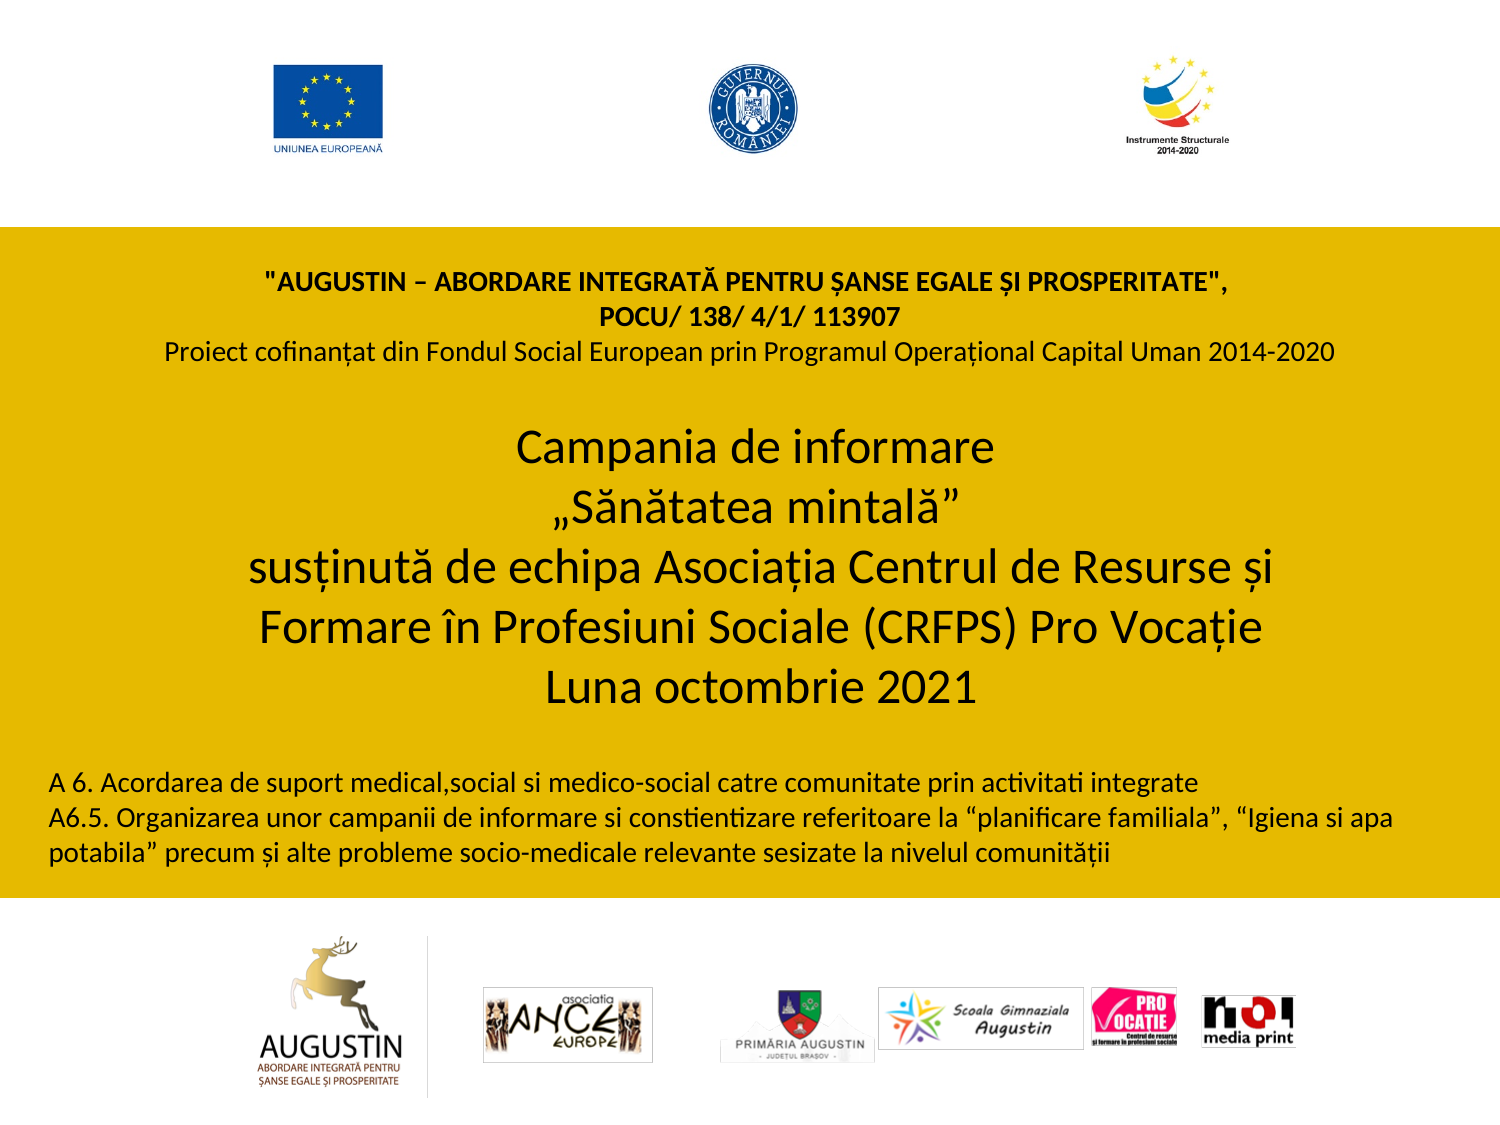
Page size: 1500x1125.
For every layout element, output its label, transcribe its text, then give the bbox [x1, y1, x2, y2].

picture [233, 936, 1296, 1098]
text_box Campania de informare „Sănătatea mintală” susținută de echipa Asociația Centrul de Resurse și Formare în Profesiuni Sociale (CRFPS) Pro Vocație Luna octombrie 2021 [160, 406, 1363, 725]
picture [262, 46, 1238, 161]
text_box [0, 0, 1500, 1125]
text_box A 6. Acordarea de suport medical,social si medico-social catre comunitate prin activitati integrate A6.5. Organizarea unor campanii de informare si constientizare referitoare la “planificare familiala”, “Igiena si apa potabila” precum și alte probleme socio-medicale relevante sesizate la nivelul comunității [33, 755, 1433, 878]
text_box "AUGUSTIN – ABORDARE INTEGRATĂ PENTRU ȘANSE EGALE ȘI PROSPERITATE", POCU/ 138/ 4/1/ 113907 Proiect cofinanțat din Fondul Social European prin Programul Operațional Capital Uman 2014-2020 [46, 254, 1454, 376]
